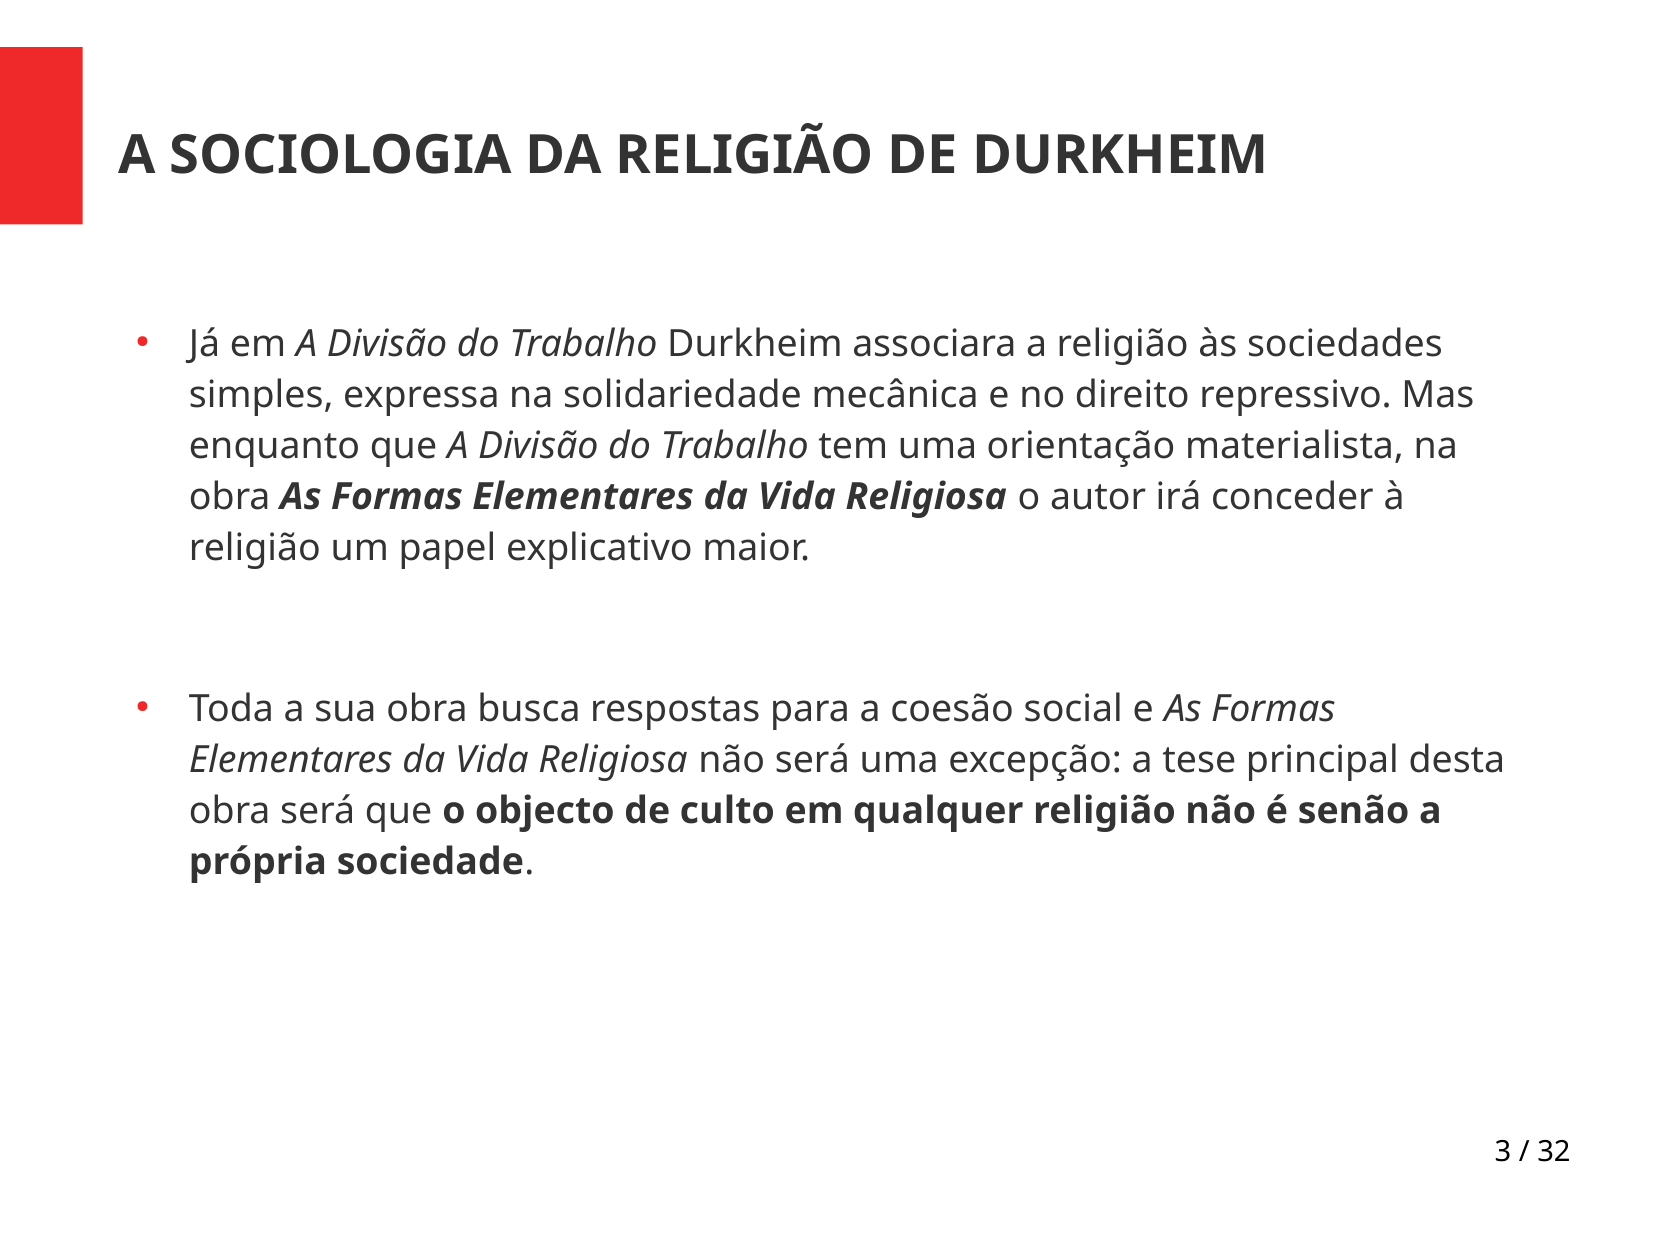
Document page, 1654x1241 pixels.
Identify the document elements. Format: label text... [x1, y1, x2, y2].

list Já em A Divisão do Trabalho Durkheim associara a religião às sociedades simples, expressa na solidariedade mecânica e no direito repressivo. Mas enquanto que A Divisão do Trabalho tem uma orientação materialista, na obra As Formas Elementares da Vida Religiosa o autor irá conceder à religião um papel explicativo maior. Toda a sua obra busca respostas para a coesão social e As Formas Elementares da Vida Religiosa não será uma excepção: a tese principal desta obra será que o objecto de culto em qualquer religião não é senão a própria sociedade. [118, 236, 1536, 956]
title A SOCIOLOGIA DA RELIGIÃO DE DURKHEIM [118, 49, 1571, 257]
